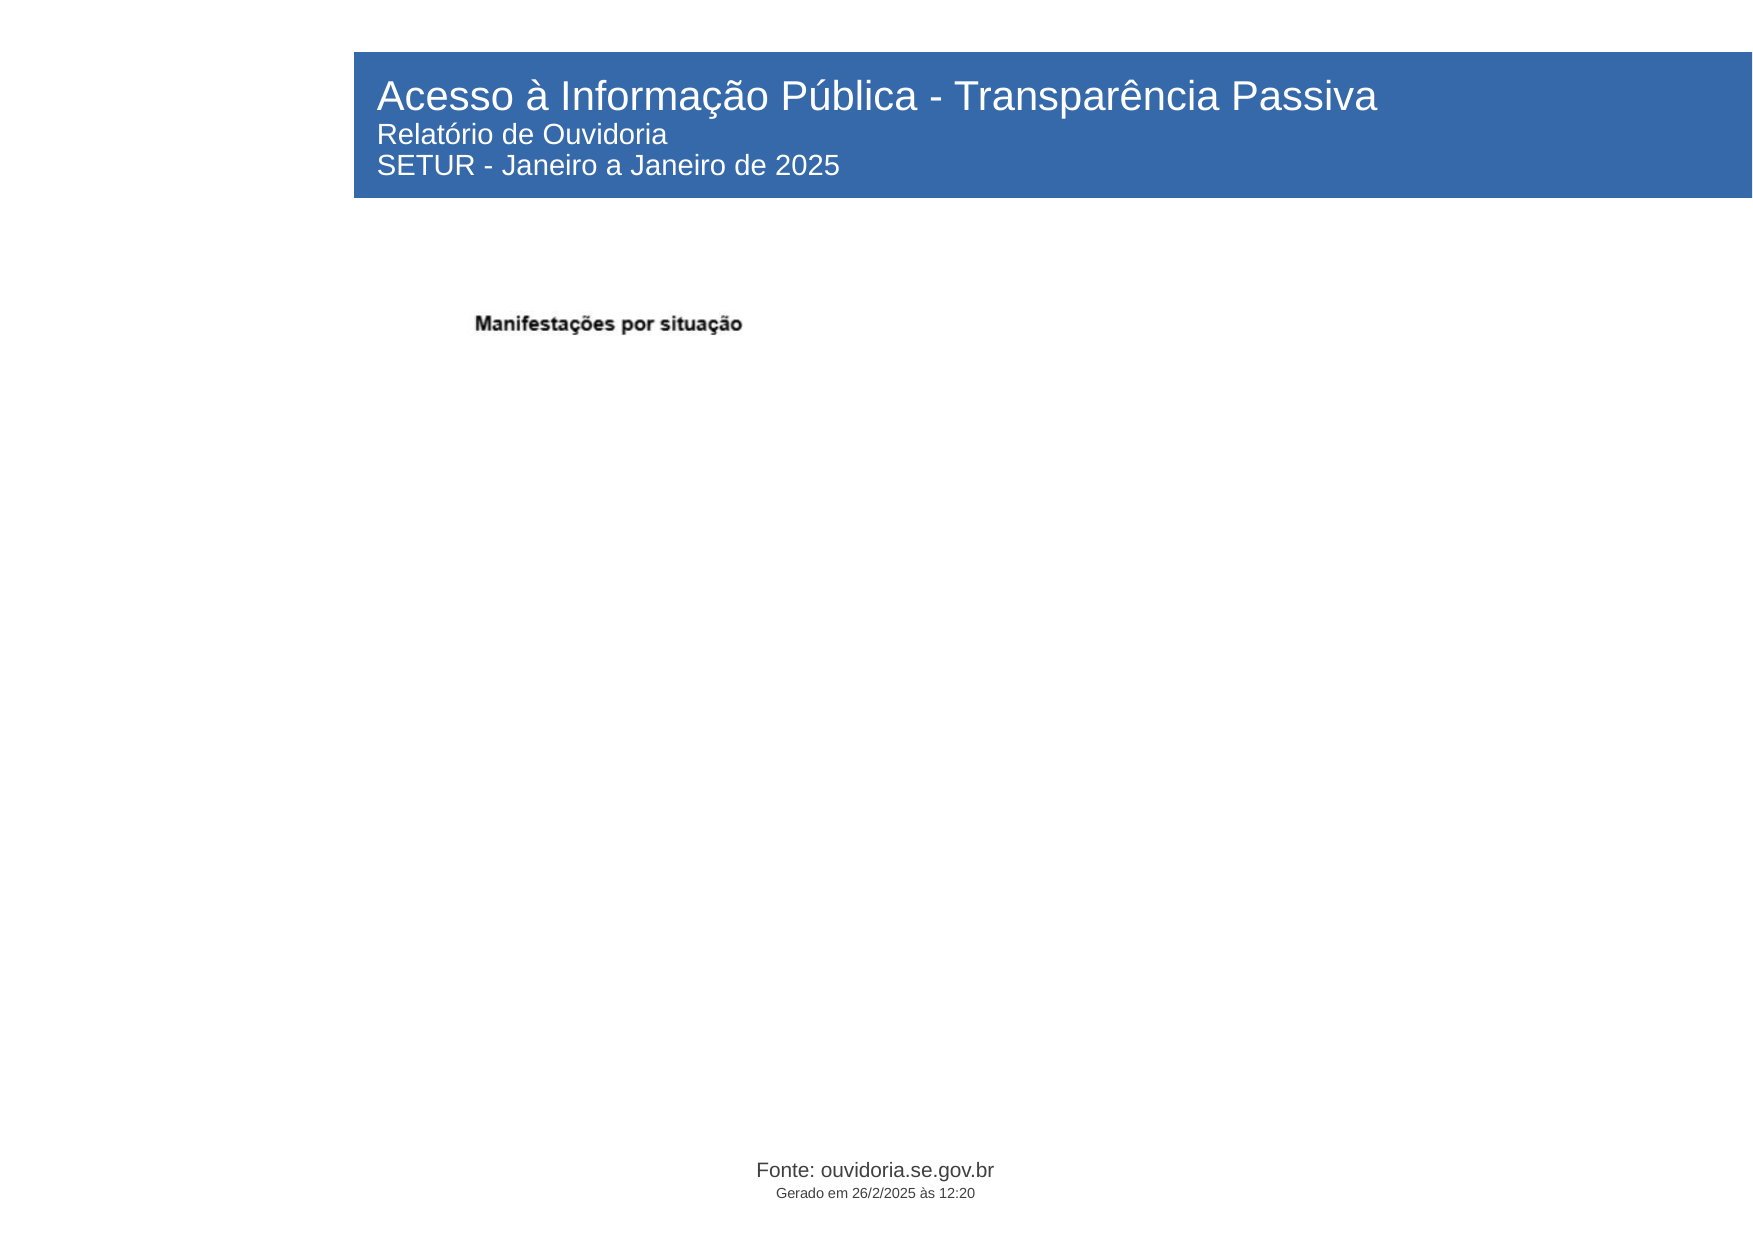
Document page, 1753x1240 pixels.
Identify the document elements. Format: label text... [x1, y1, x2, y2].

text_box Acesso à Informação Pública - Transparência Passiva Relatório de Ouvidoria SETUR - Janeiro a Janeiro de 2025 [376, 72, 1403, 186]
text_box [354, 52, 1752, 198]
text_box [227, 211, 1527, 1028]
text_box Fonte: ouvidoria.se.gov.br Gerado em 26/2/2025 às 12:20 [756, 1158, 1023, 1208]
